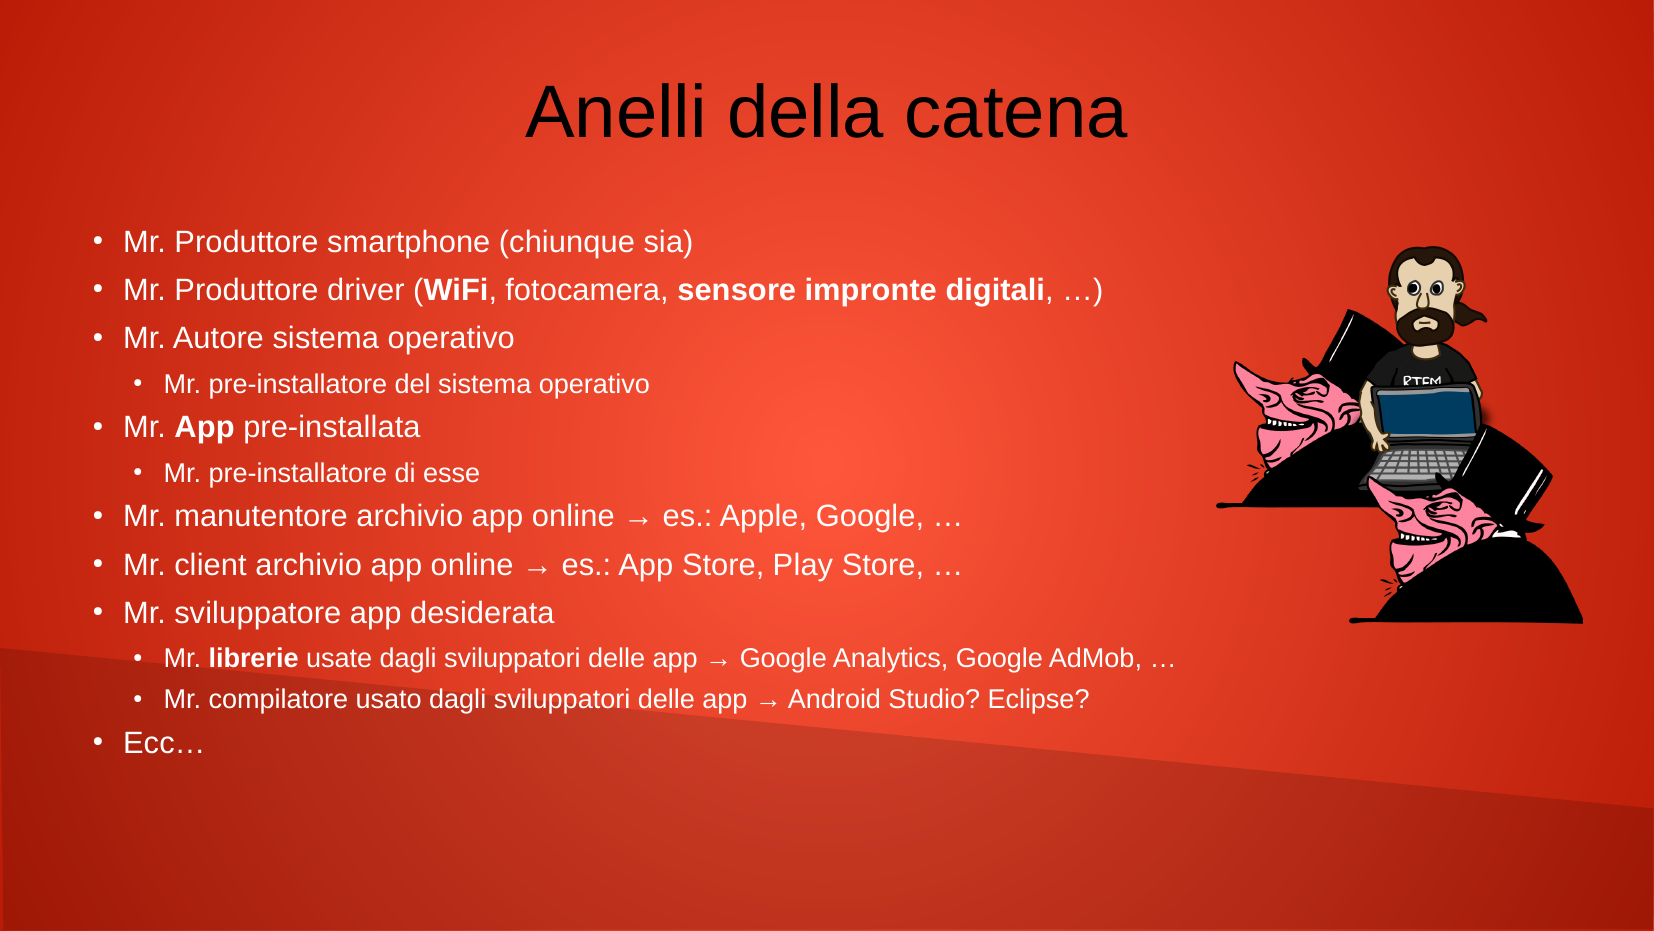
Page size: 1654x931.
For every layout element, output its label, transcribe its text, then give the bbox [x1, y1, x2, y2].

title Anelli della catena [82, 35, 1571, 189]
picture [1216, 238, 1583, 624]
list Mr. Produttore smartphone (chiunque sia) Mr. Produttore driver (WiFi, fotocamera, sensore impronte digitali, …) Mr. Autore sistema operativo Mr. pre-installatore del sistema operativo Mr. App pre-installata Mr. pre-installatore di esse Mr. manutentore archivio app online → es.: Apple, Google, … Mr. client archivio app online → es.: App Store, Play Store, … Mr. sviluppatore app desiderata Mr. librerie usate dagli sviluppatori delle app → Google Analytics, Google AdMob, … Mr. compilatore usato dagli sviluppatori delle app → Android Studio? Eclipse? Ecc… [82, 224, 1571, 764]
